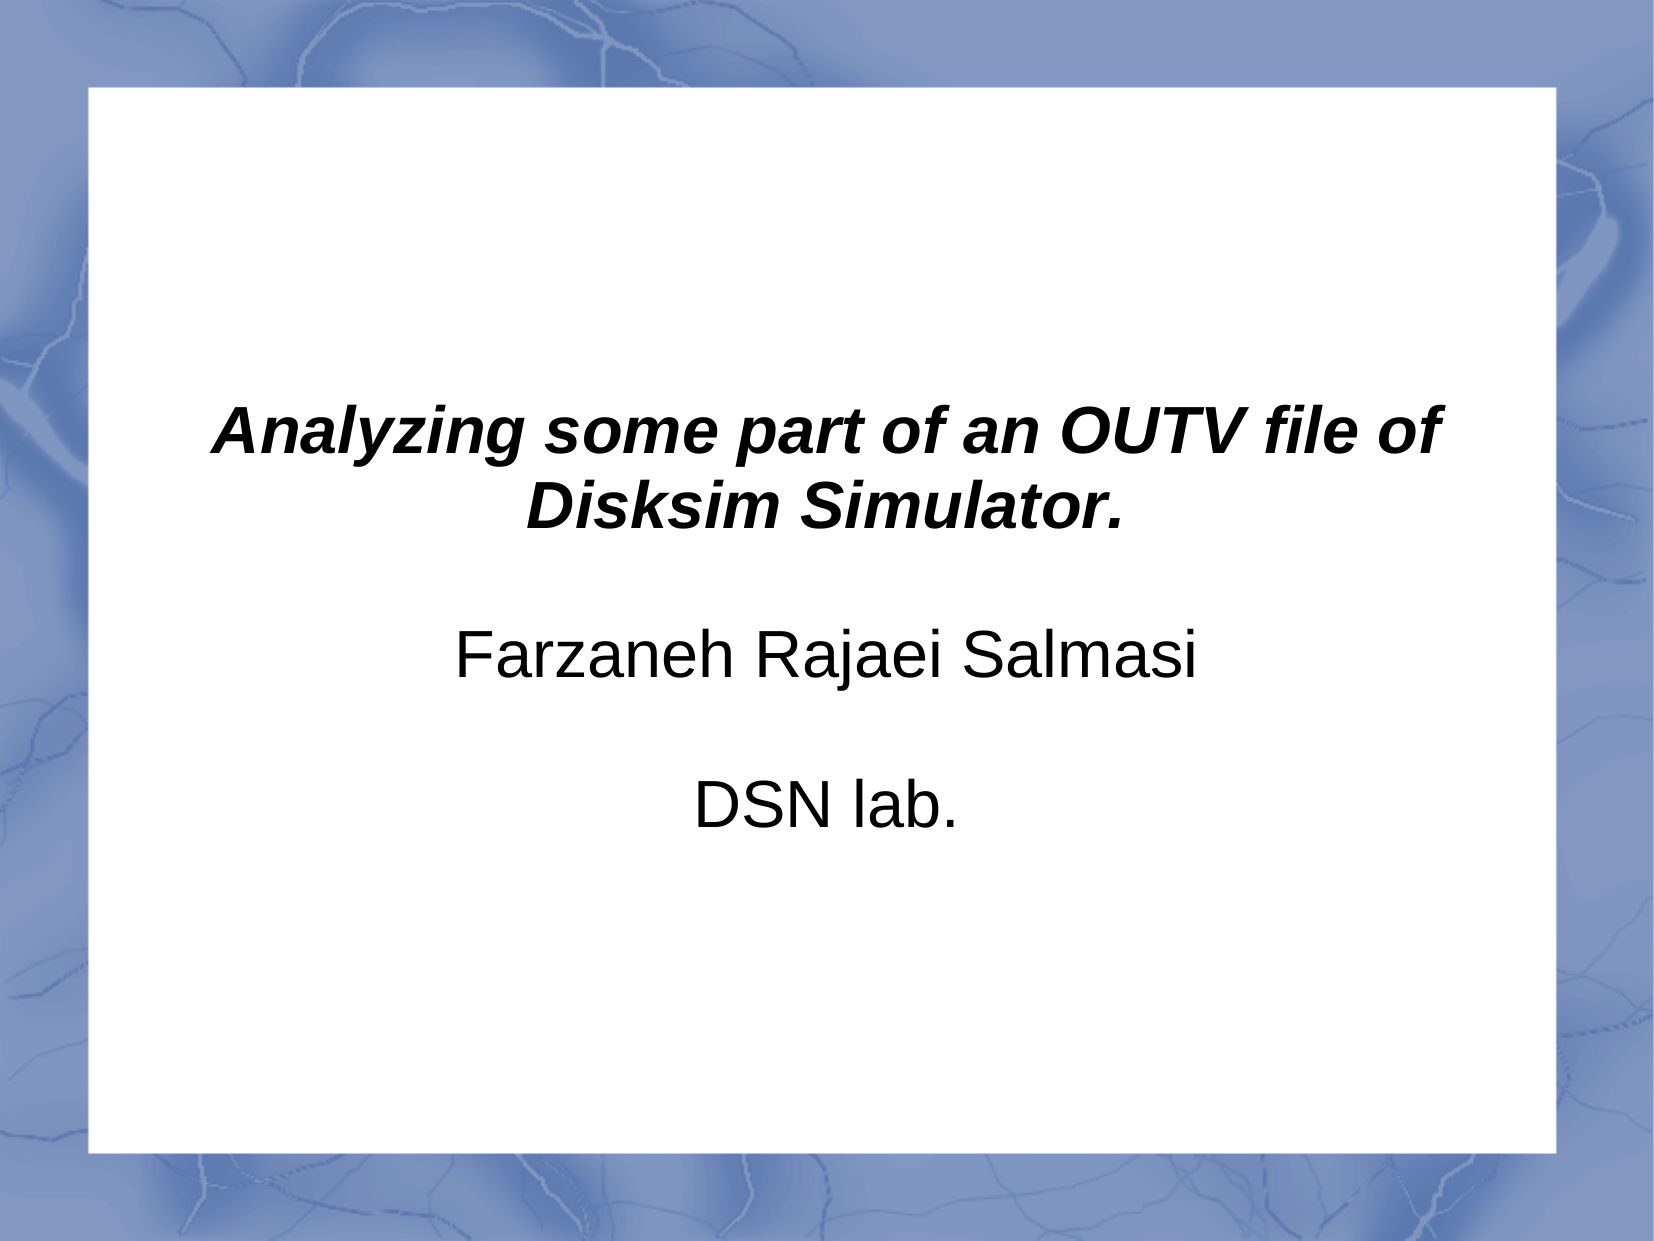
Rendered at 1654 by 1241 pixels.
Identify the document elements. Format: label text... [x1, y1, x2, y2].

subtitle Analyzing some part of an OUTV file of Disksim Simulator. Farzaneh Rajaei Salmasi DSN lab. [118, 98, 1536, 1137]
picture [0, 0, 1654, 1241]
